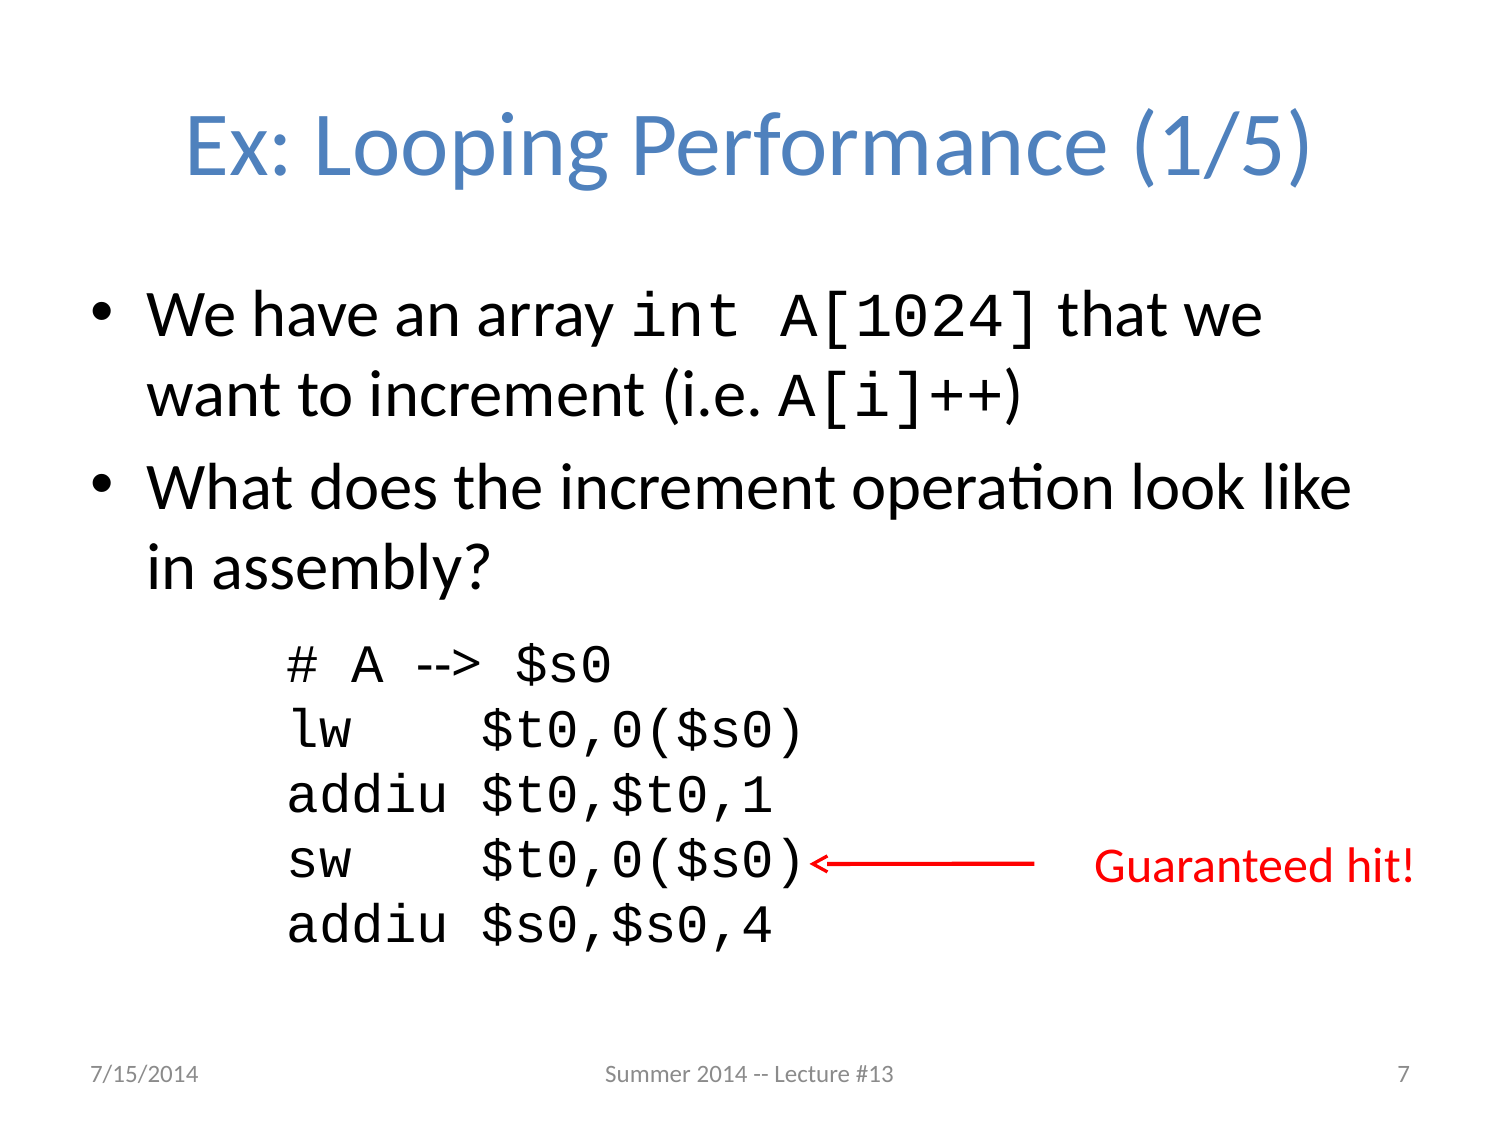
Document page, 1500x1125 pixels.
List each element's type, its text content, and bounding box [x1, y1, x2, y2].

footer Summer 2014 -- Lecture #13 [512, 1042, 988, 1103]
slide_number 7/15/2014 [75, 1042, 425, 1103]
list We have an array int A[1024] that we want to increment (i.e. A[i]++) What does the increment operation look like in assembly? # A --> $s0 lw $t0,0($s0) addiu $t0,$t0,1 sw $t0,0($s0) addiu $s0,$s0,4 [75, 262, 1425, 1073]
slide_number <number> [1074, 1042, 1425, 1103]
title Ex: Looping Performance (1/5) [75, 45, 1425, 233]
text_box Guaranteed hit! [1080, 824, 1433, 900]
